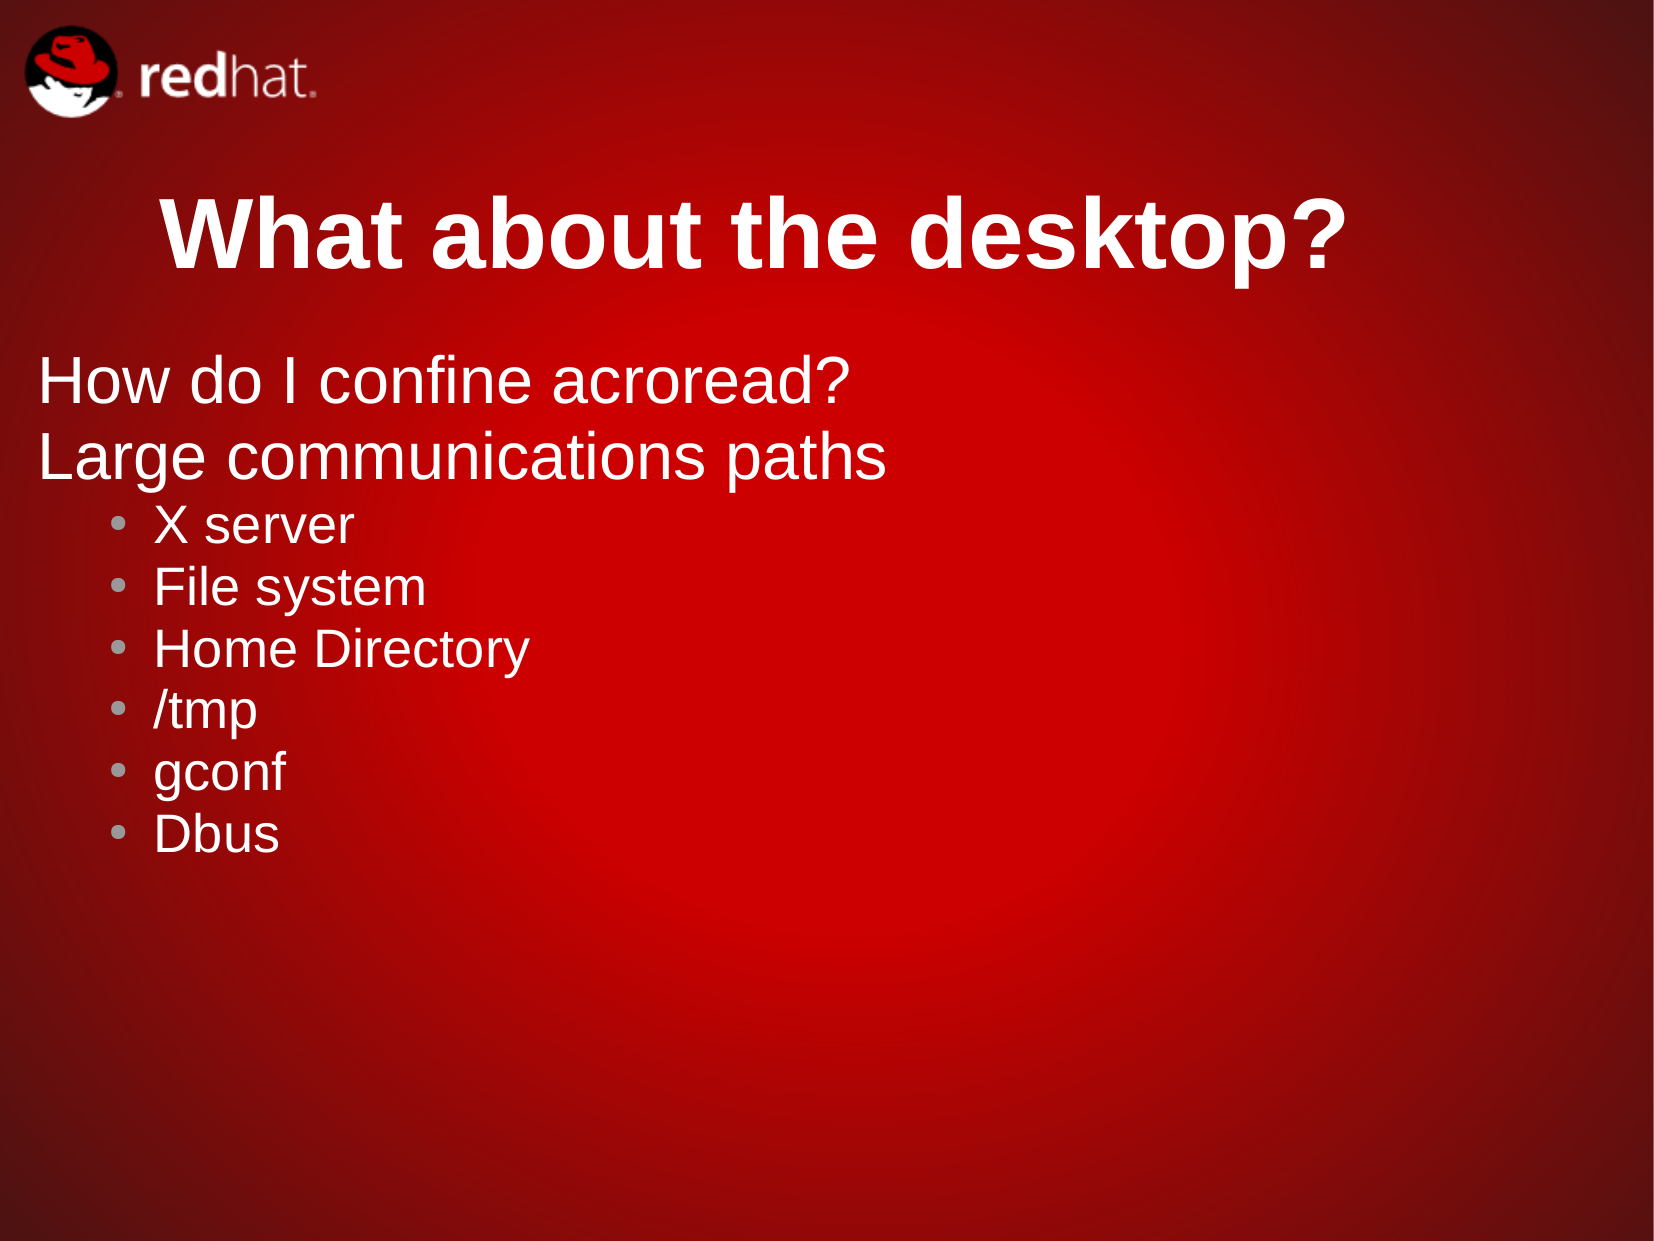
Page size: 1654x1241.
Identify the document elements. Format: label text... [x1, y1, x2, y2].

title What about the desktop? [159, 177, 1577, 290]
list How do I confine acroread? Large communications paths X server File system Home Directory /tmp gconf Dbus [37, 341, 1538, 863]
picture [0, 0, 1654, 1241]
